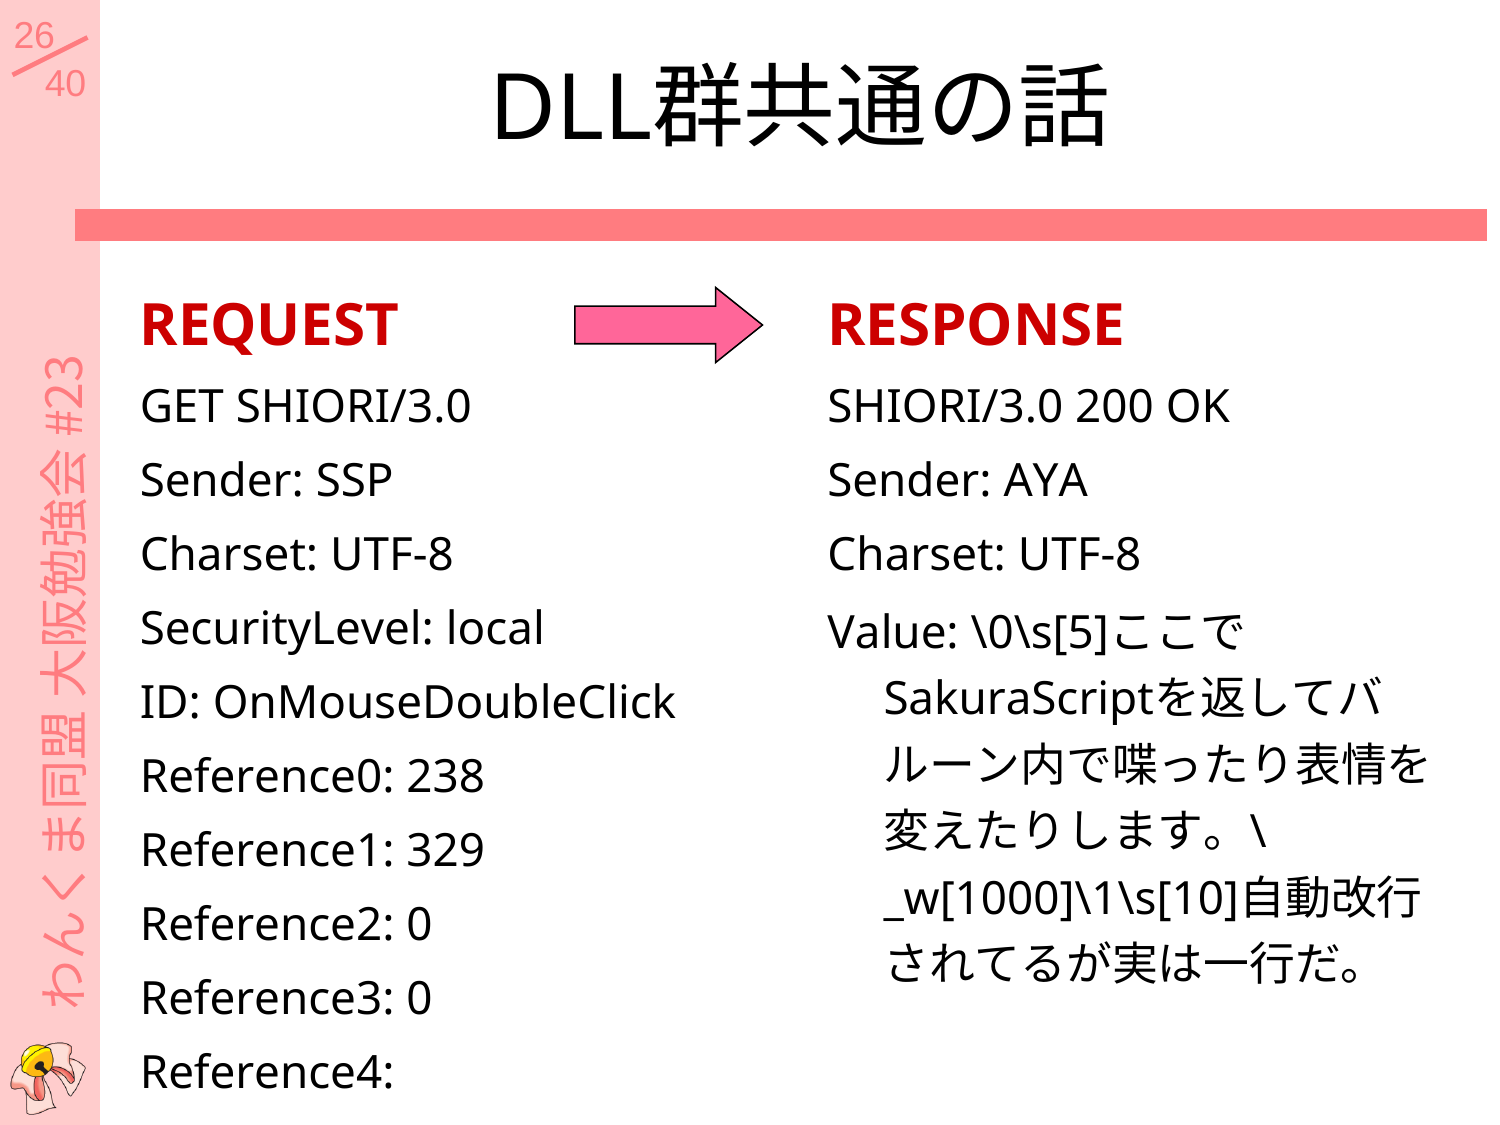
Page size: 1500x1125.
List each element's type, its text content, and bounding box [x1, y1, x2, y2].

text_box [574, 287, 763, 363]
picture [10, 1042, 86, 1115]
list RESPONSE SHIORI/3.0 200 OK Sender: AYA Charset: UTF-8 Value: \0\s[5]ここでSakuraScriptを返してバルーン内で喋ったり表情を変えたりします。\_w[1000]\1\s[10]自動改行されてるが実は一行だ。 [812, 275, 1476, 1101]
title DLL群共通の話 [125, 0, 1476, 226]
list REQUEST GET SHIORI/3.0 Sender: SSP Charset: UTF-8 SecurityLevel: local ID: OnMouseDoubleClick Reference0: 238 Reference1: 329 Reference2: 0 Reference3: 0 Reference4: Reference5: 0 [125, 275, 1476, 1116]
